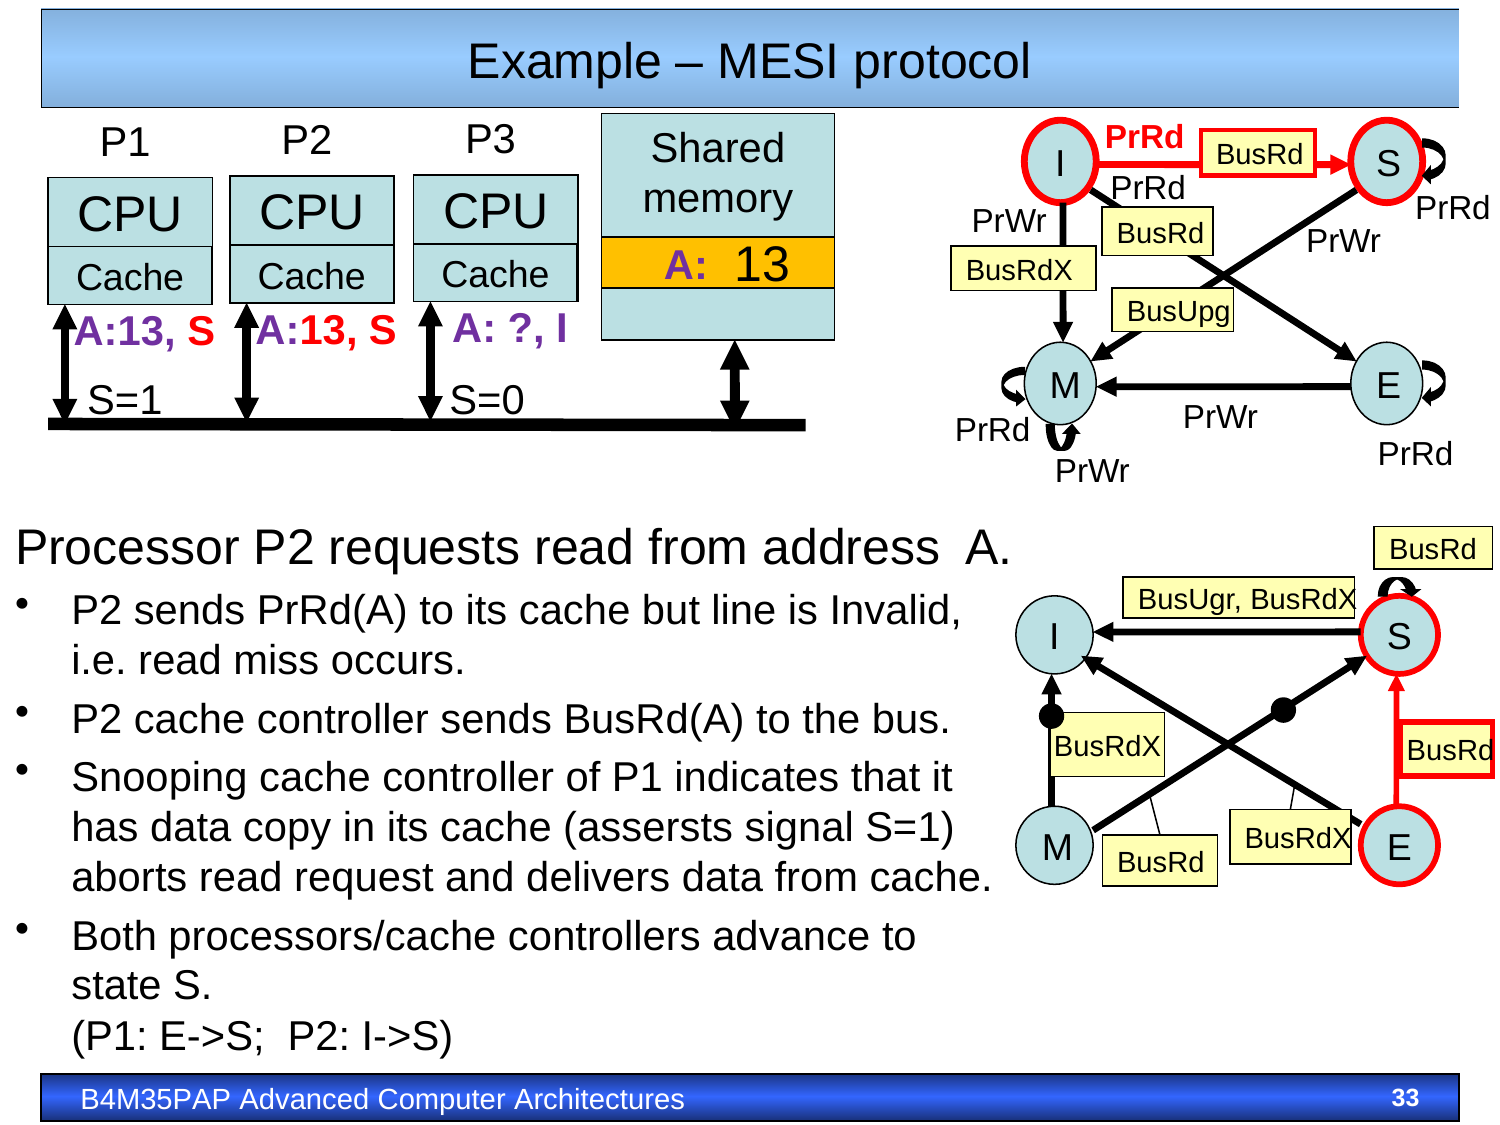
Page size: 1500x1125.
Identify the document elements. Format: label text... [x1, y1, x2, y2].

text_box [1002, 367, 1025, 400]
text_box PrRd [1400, 178, 1500, 234]
text_box PrWr [1291, 211, 1423, 312]
text_box I [1024, 120, 1058, 191]
text_box Shared memory [601, 113, 835, 237]
text_box [1039, 704, 1064, 729]
text_box PrRd [933, 400, 1046, 456]
text_box [1271, 698, 1296, 723]
text_box S [1350, 120, 1423, 203]
text_box BusUpg [1112, 287, 1234, 332]
text_box CPU [48, 177, 213, 296]
text_box Cache [413, 243, 578, 302]
text_box Processor P2 requests read from address A. P2 sends PrRd(A) to its cache but line is Invalid, i.e. read miss occurs. P2 cache controller sends BusRd(A) to the bus. Snooping cache controller of P1 indicates that it has data copy in its cache (assersts signal S=1) aborts read request and delivers data from cache. Both processors/cache controllers advance to state S. (P1: E->S; P2: I->S) [0, 507, 1030, 999]
text_box CPU [229, 176, 395, 295]
text_box BusRd [1101, 214, 1213, 256]
text_box BusRdX [1229, 809, 1351, 864]
text_box P3 [449, 108, 532, 170]
text_box 13 [705, 223, 805, 299]
text_box P2 [265, 108, 349, 171]
text_box PrRd [1359, 424, 1472, 480]
text_box E [1350, 342, 1423, 424]
text_box P1 [83, 108, 167, 172]
text_box BusRdX [950, 246, 1097, 291]
text_box PrRd [1058, 159, 1248, 214]
text_box M [1015, 806, 1094, 885]
text_box [1378, 577, 1420, 596]
text_box Shared memory [601, 289, 835, 340]
text_box BusRd [1244, 129, 1315, 176]
text_box [805, 237, 835, 289]
text_box I [1015, 595, 1094, 674]
text_box A:13, S [58, 296, 230, 362]
text_box Cache [48, 246, 212, 305]
text_box PrRd [1054, 108, 1244, 163]
text_box S [1360, 595, 1439, 674]
title Example – MESI protocol [41, 8, 1459, 108]
text_box A: ?, I [437, 293, 583, 359]
text_box PrWr [1151, 387, 1290, 488]
text_box Cache [229, 245, 394, 303]
text_box [1046, 424, 1079, 451]
text_box [1422, 361, 1445, 405]
text_box S=0 [434, 365, 540, 431]
text_box [1422, 139, 1445, 178]
text_box CPU [413, 174, 578, 243]
text_box BusRdX [1050, 712, 1165, 777]
text_box M [1024, 342, 1097, 425]
text_box BusRd [1373, 526, 1493, 570]
text_box BusRd [1400, 722, 1493, 777]
text_box E [1360, 806, 1439, 885]
text_box A: [638, 230, 724, 296]
text_box BusUgr, BusRdX [1123, 577, 1355, 618]
text_box A:13, S [240, 295, 412, 361]
text_box PrWr [950, 441, 1234, 542]
text_box BusRd [1102, 834, 1218, 886]
text_box S=1 [72, 365, 178, 431]
text_box [601, 237, 638, 289]
text_box PrWr [956, 191, 1062, 247]
